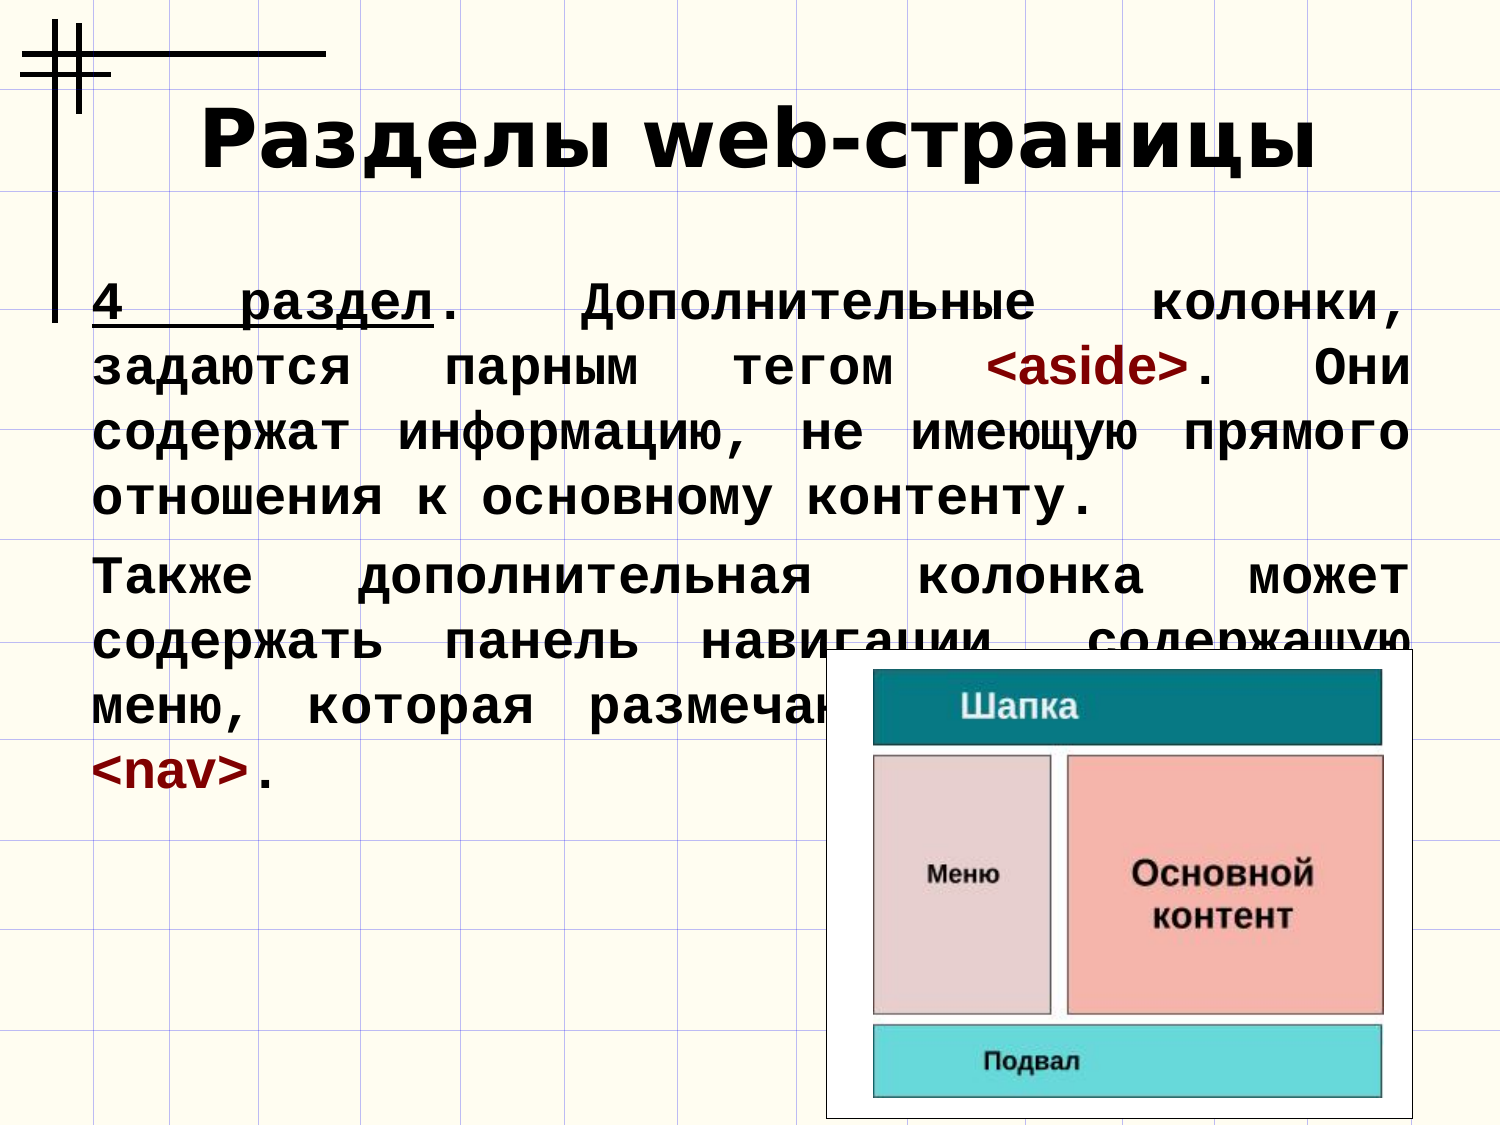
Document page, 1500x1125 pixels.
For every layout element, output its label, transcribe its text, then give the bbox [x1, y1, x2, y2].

list 4 раздел. Дополнительные колонки, задаются парным тегом <aside>. Они содержат информацию, не имеющую прямого отношения к основному контенту. Также дополнительная колонка может содержать панель навигации, содержащую меню, которая размечаются парным тегом <nav>. [76, 257, 1427, 1001]
picture [873, 669, 1384, 1098]
title Разделы web-страницы [75, 16, 1426, 253]
text_box [826, 649, 1413, 1119]
